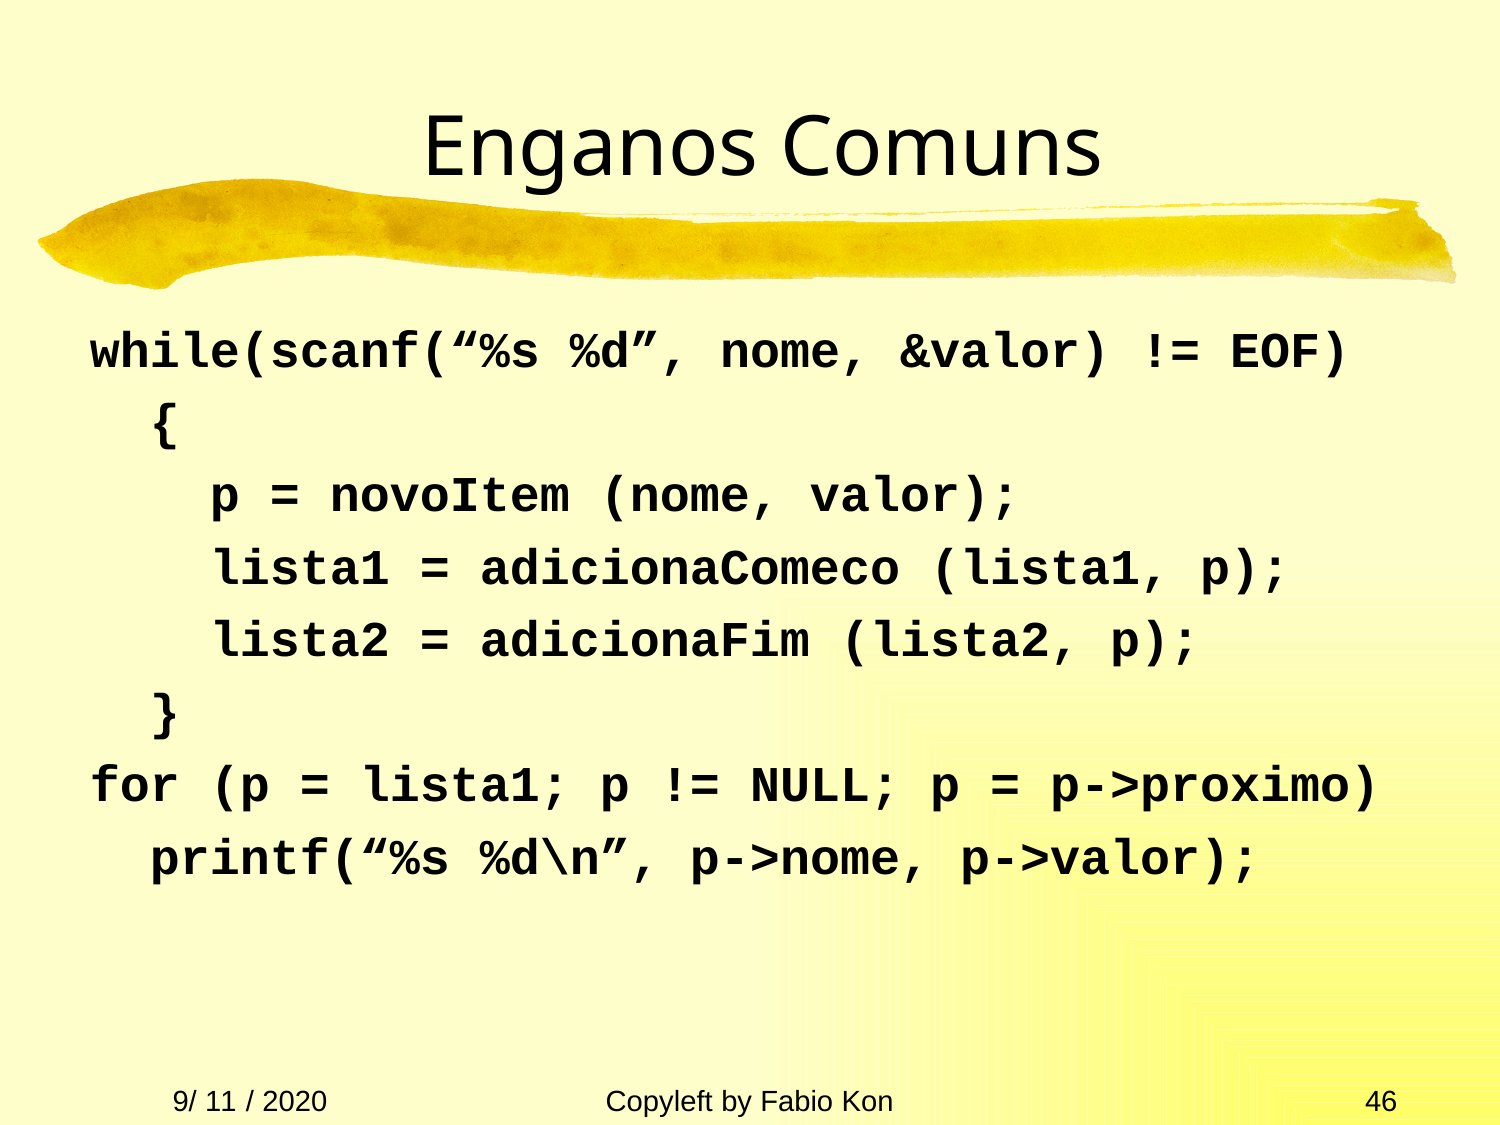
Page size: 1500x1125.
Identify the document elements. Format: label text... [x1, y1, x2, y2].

title Enganos Comuns [125, 12, 1401, 200]
picture [24, 174, 1463, 297]
list while(scanf(“%s %d”, nome, &valor) != EOF) { p = novoItem (nome, valor); lista1 = adicionaComeco (lista1, p); lista2 = adicionaFim (lista2, p); } for (p = lista1; p != NULL; p = p->proximo) printf(“%s %d\n”, p->nome, p->valor); [74, 309, 1417, 994]
